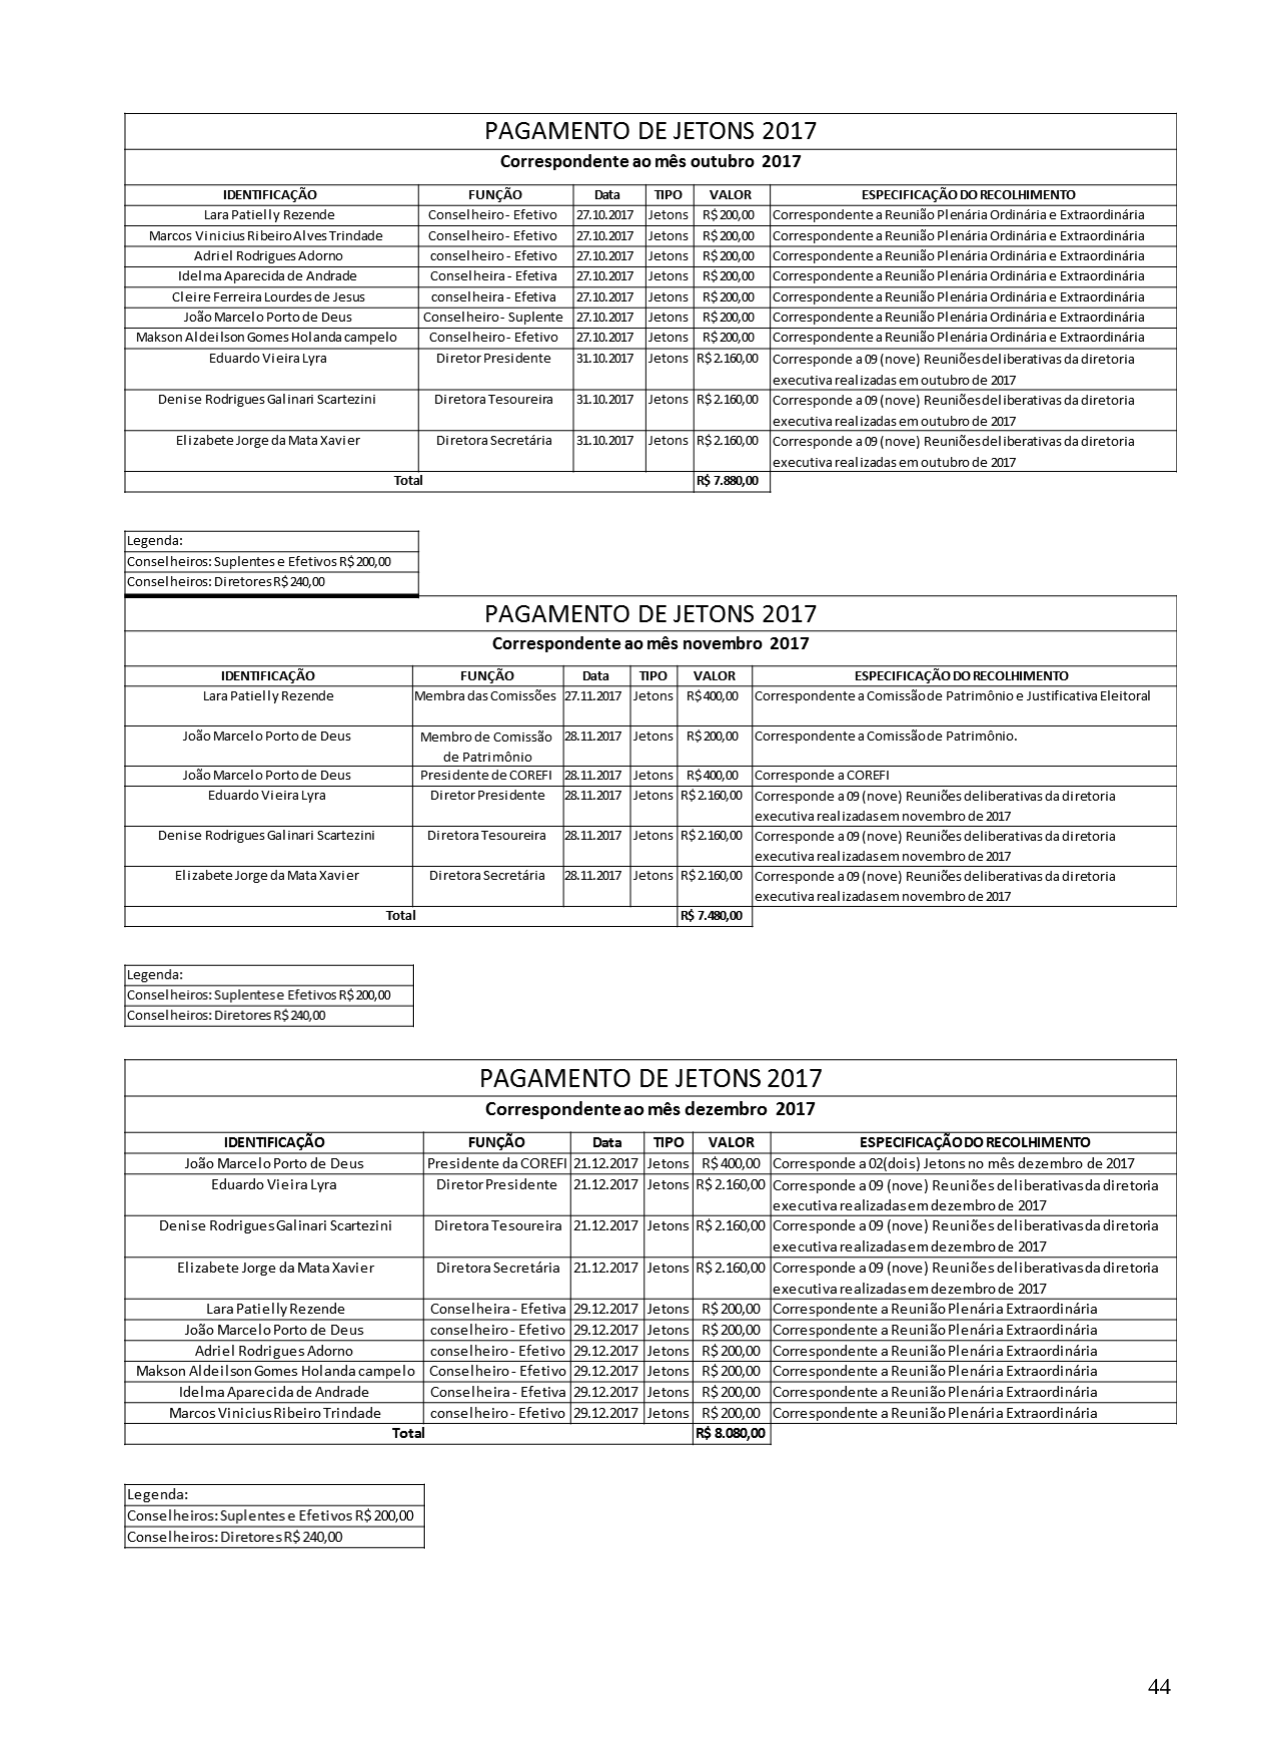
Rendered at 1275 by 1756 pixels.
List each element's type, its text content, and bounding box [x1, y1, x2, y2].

picture [124, 1053, 1177, 1452]
text_box 41 [1143, 1671, 1176, 1705]
picture [124, 962, 414, 1034]
picture [124, 1480, 425, 1555]
picture [124, 107, 1177, 500]
picture [124, 528, 1177, 935]
